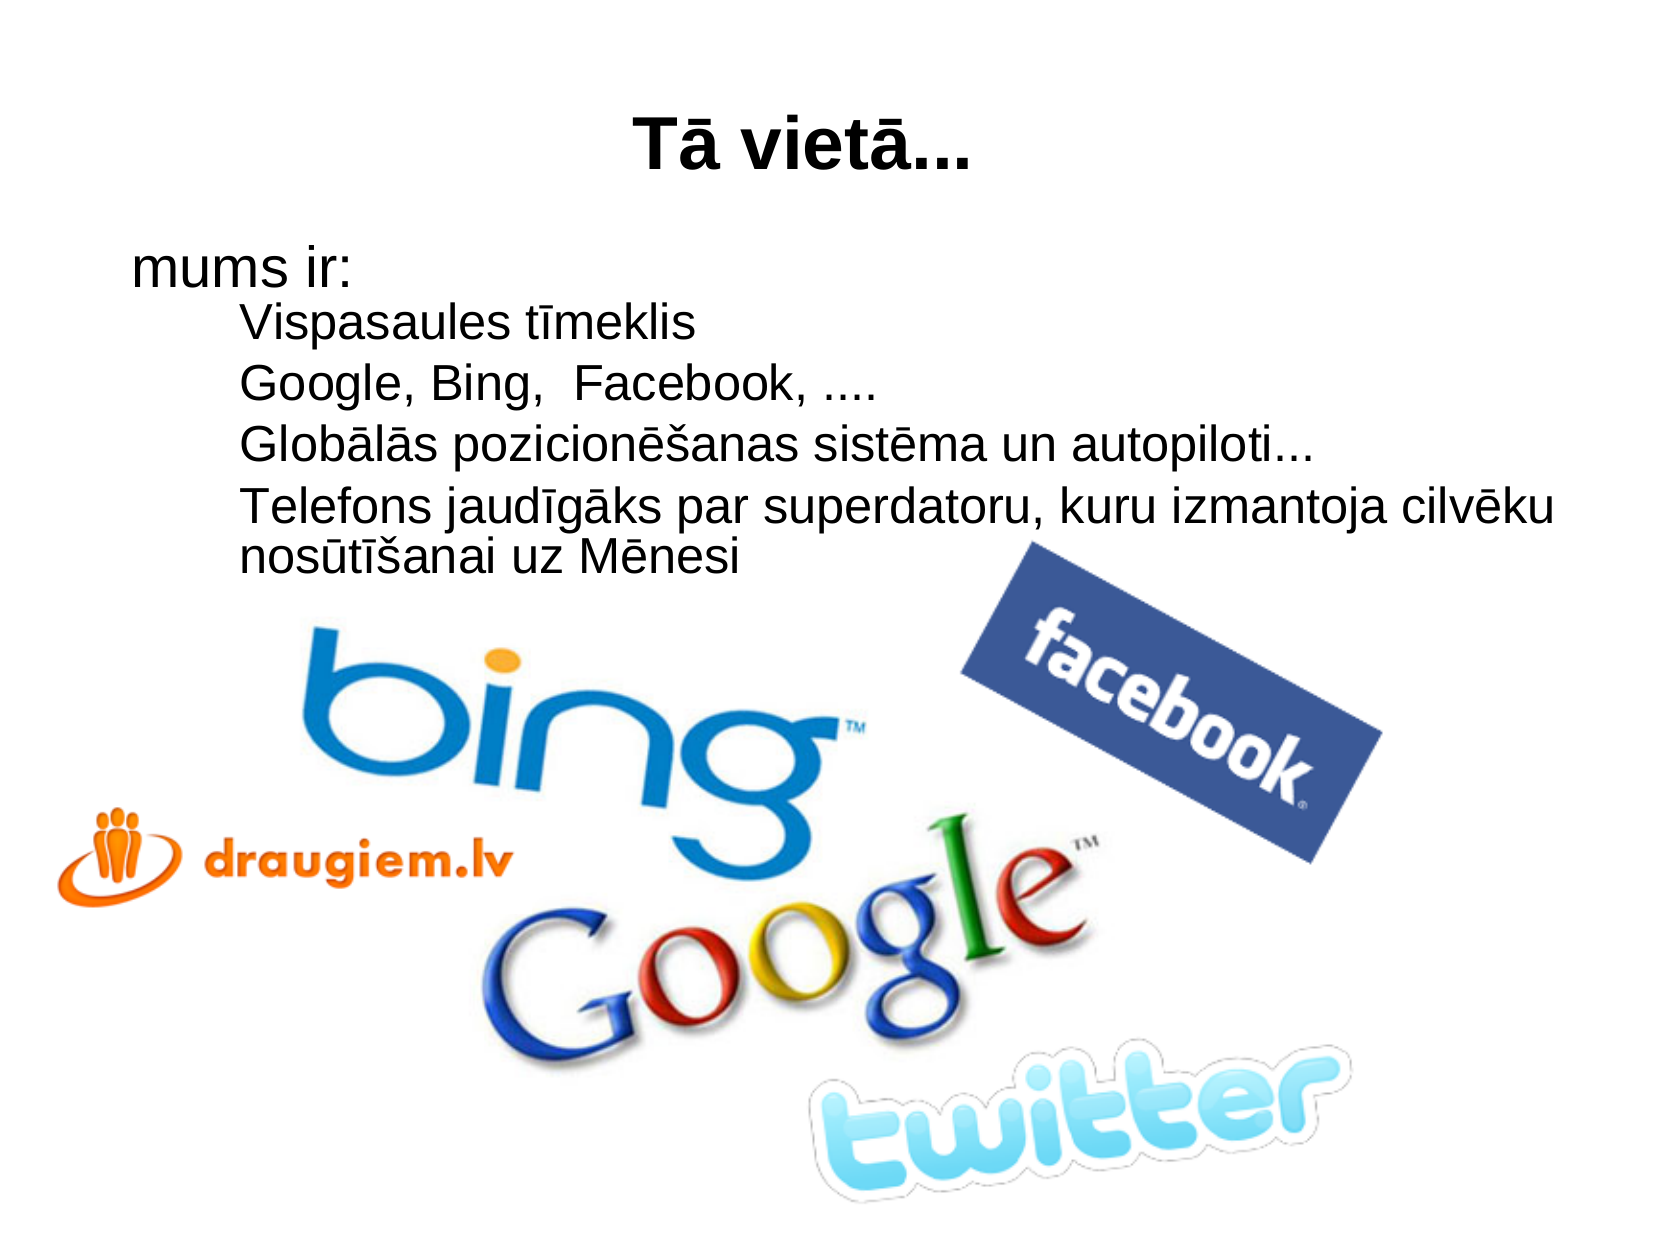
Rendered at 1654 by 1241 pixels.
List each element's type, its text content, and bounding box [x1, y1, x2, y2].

title Tā vietā... [94, 96, 1512, 195]
picture [42, 585, 1400, 1233]
list mums ir: Vispasaules tīmeklis Google, Bing, Facebook, .... Globālās pozicionēšanas sistēma un autopiloti... Telefons jaudīgāks par superdatoru, kuru izmantoja cilvēku nosūtīšanai uz Mēnesi [82, 236, 1569, 585]
